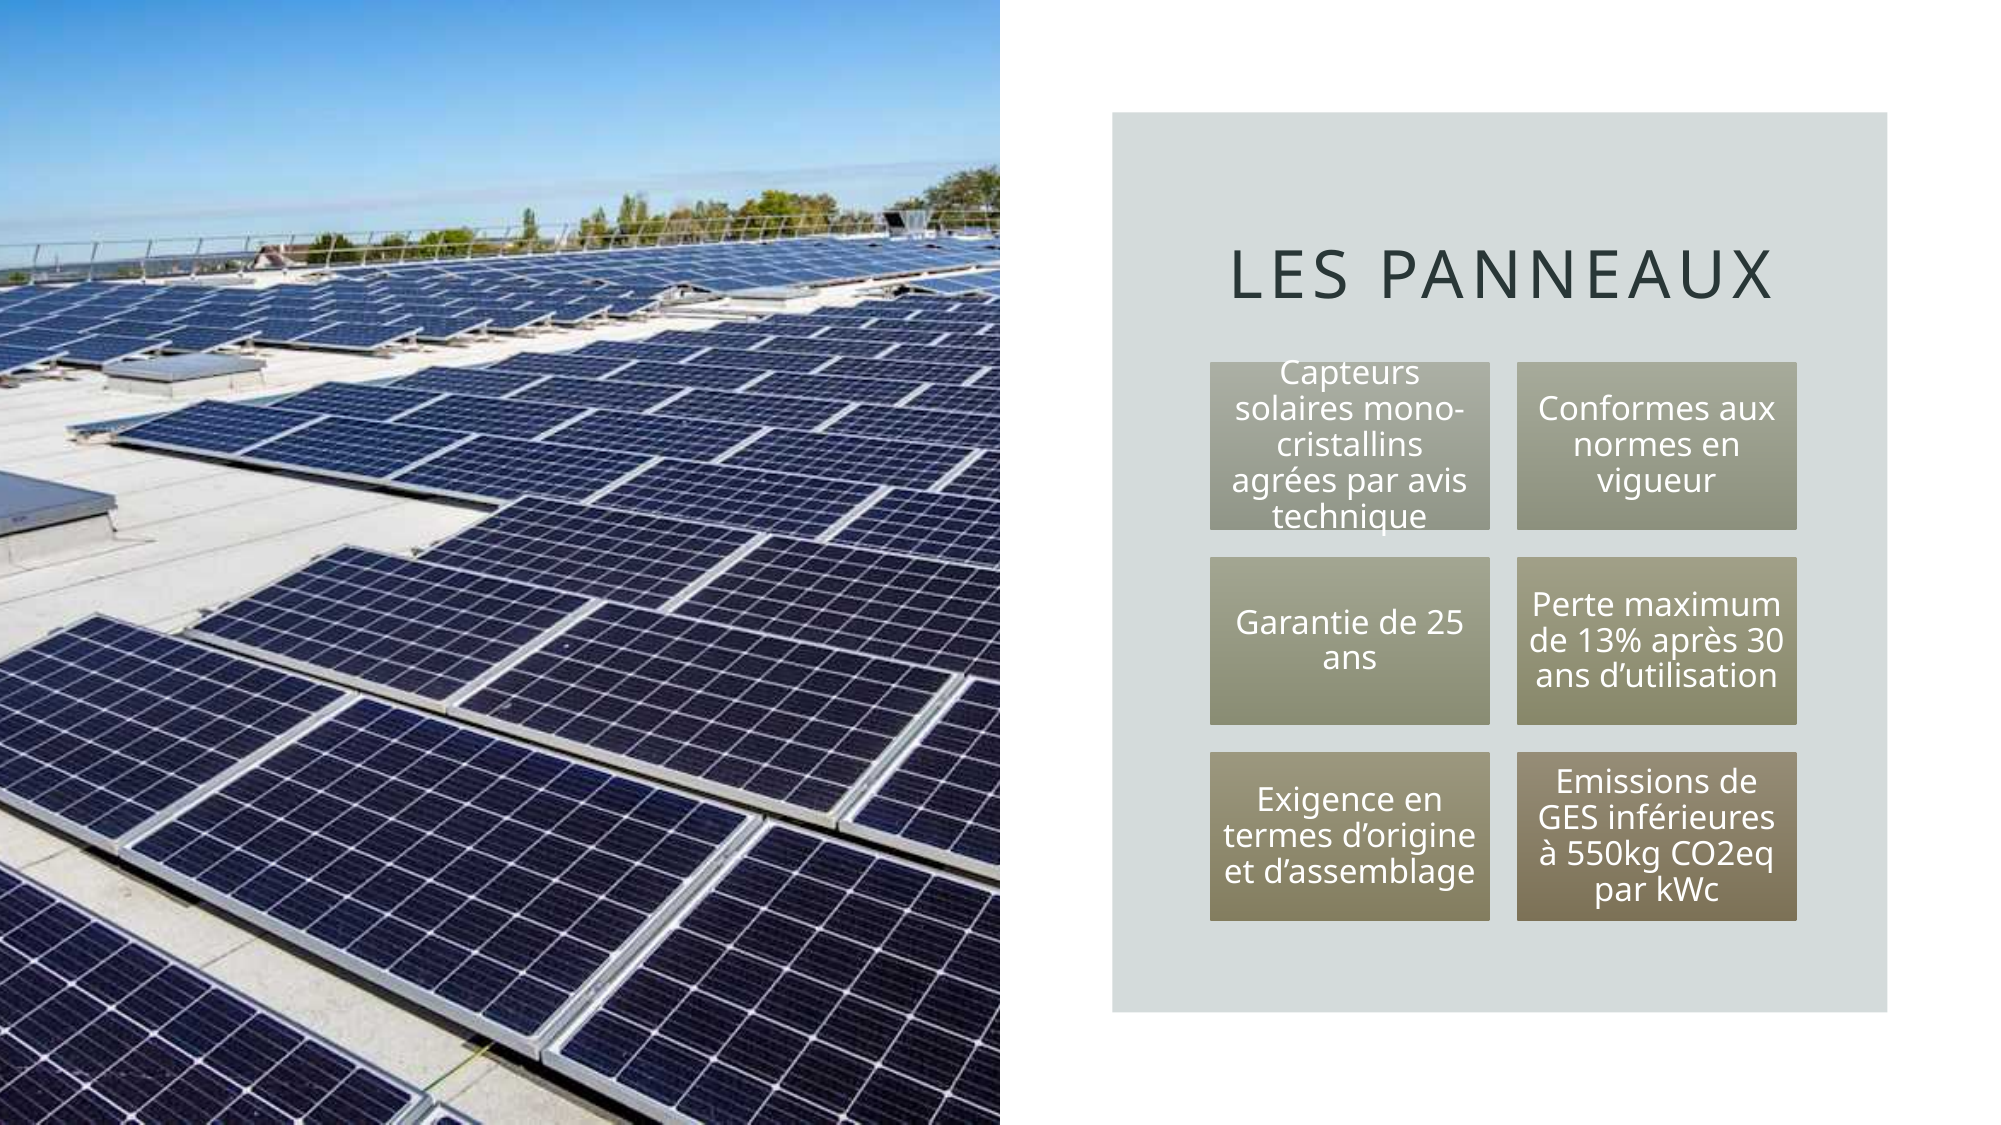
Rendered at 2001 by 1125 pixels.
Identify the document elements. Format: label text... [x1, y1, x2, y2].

title Les panneaux [1195, 157, 1805, 321]
text_box Conformes aux normes en vigueur [1517, 362, 1797, 530]
text_box Perte maximum de 13% après 30 ans d’utilisation [1517, 557, 1797, 725]
text_box Exigence en termes d’origine et d’assemblage [1210, 752, 1490, 921]
text_box Emissions de GES inférieures à 550kg CO2eq par kWc [1517, 752, 1797, 921]
text_box [1112, 112, 1888, 1013]
text_box Capteurs solaires mono-cristallins agrées par avis technique [1210, 362, 1490, 530]
text_box Garantie de 25 ans [1210, 557, 1490, 725]
picture [0, 0, 1000, 1125]
